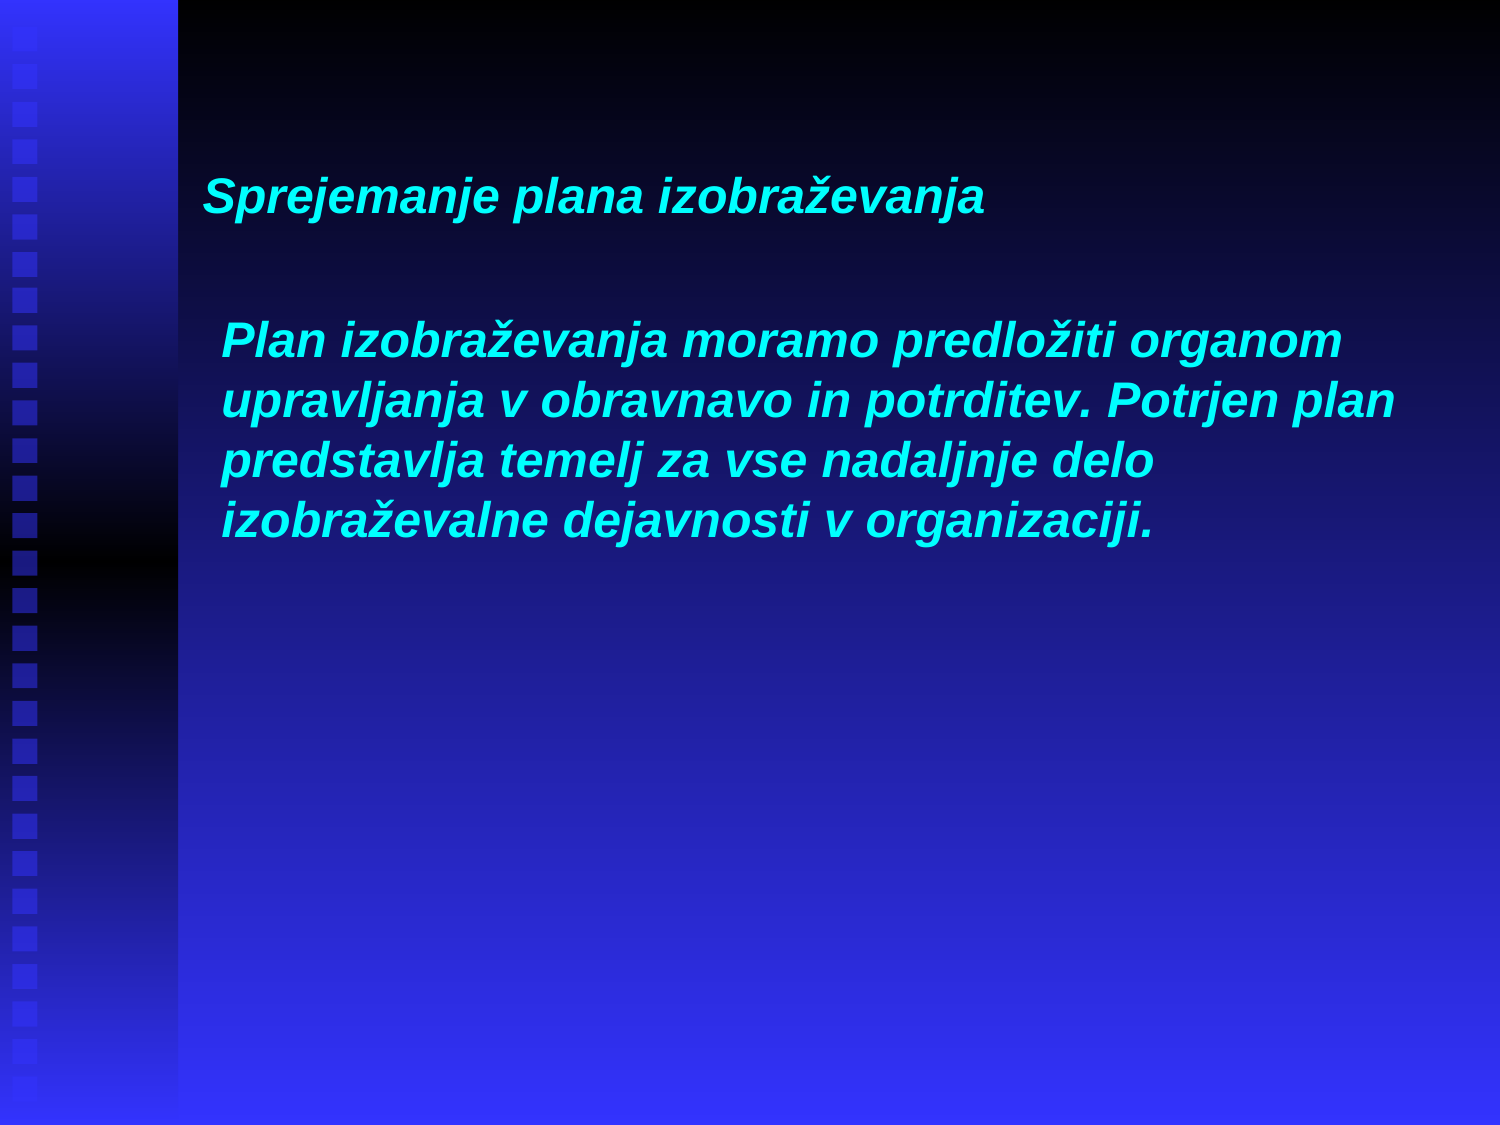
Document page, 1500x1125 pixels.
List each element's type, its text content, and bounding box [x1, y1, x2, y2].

title Sprejemanje plana izobraževanja [187, 99, 1463, 288]
list Plan izobraževanja moramo predložiti organom upravljanja v obravnavo in potrditev. Potrjen plan predstavlja temelj za vse nadaljnje delo izobraževalne dejavnosti v organizaciji. [149, 299, 1450, 976]
